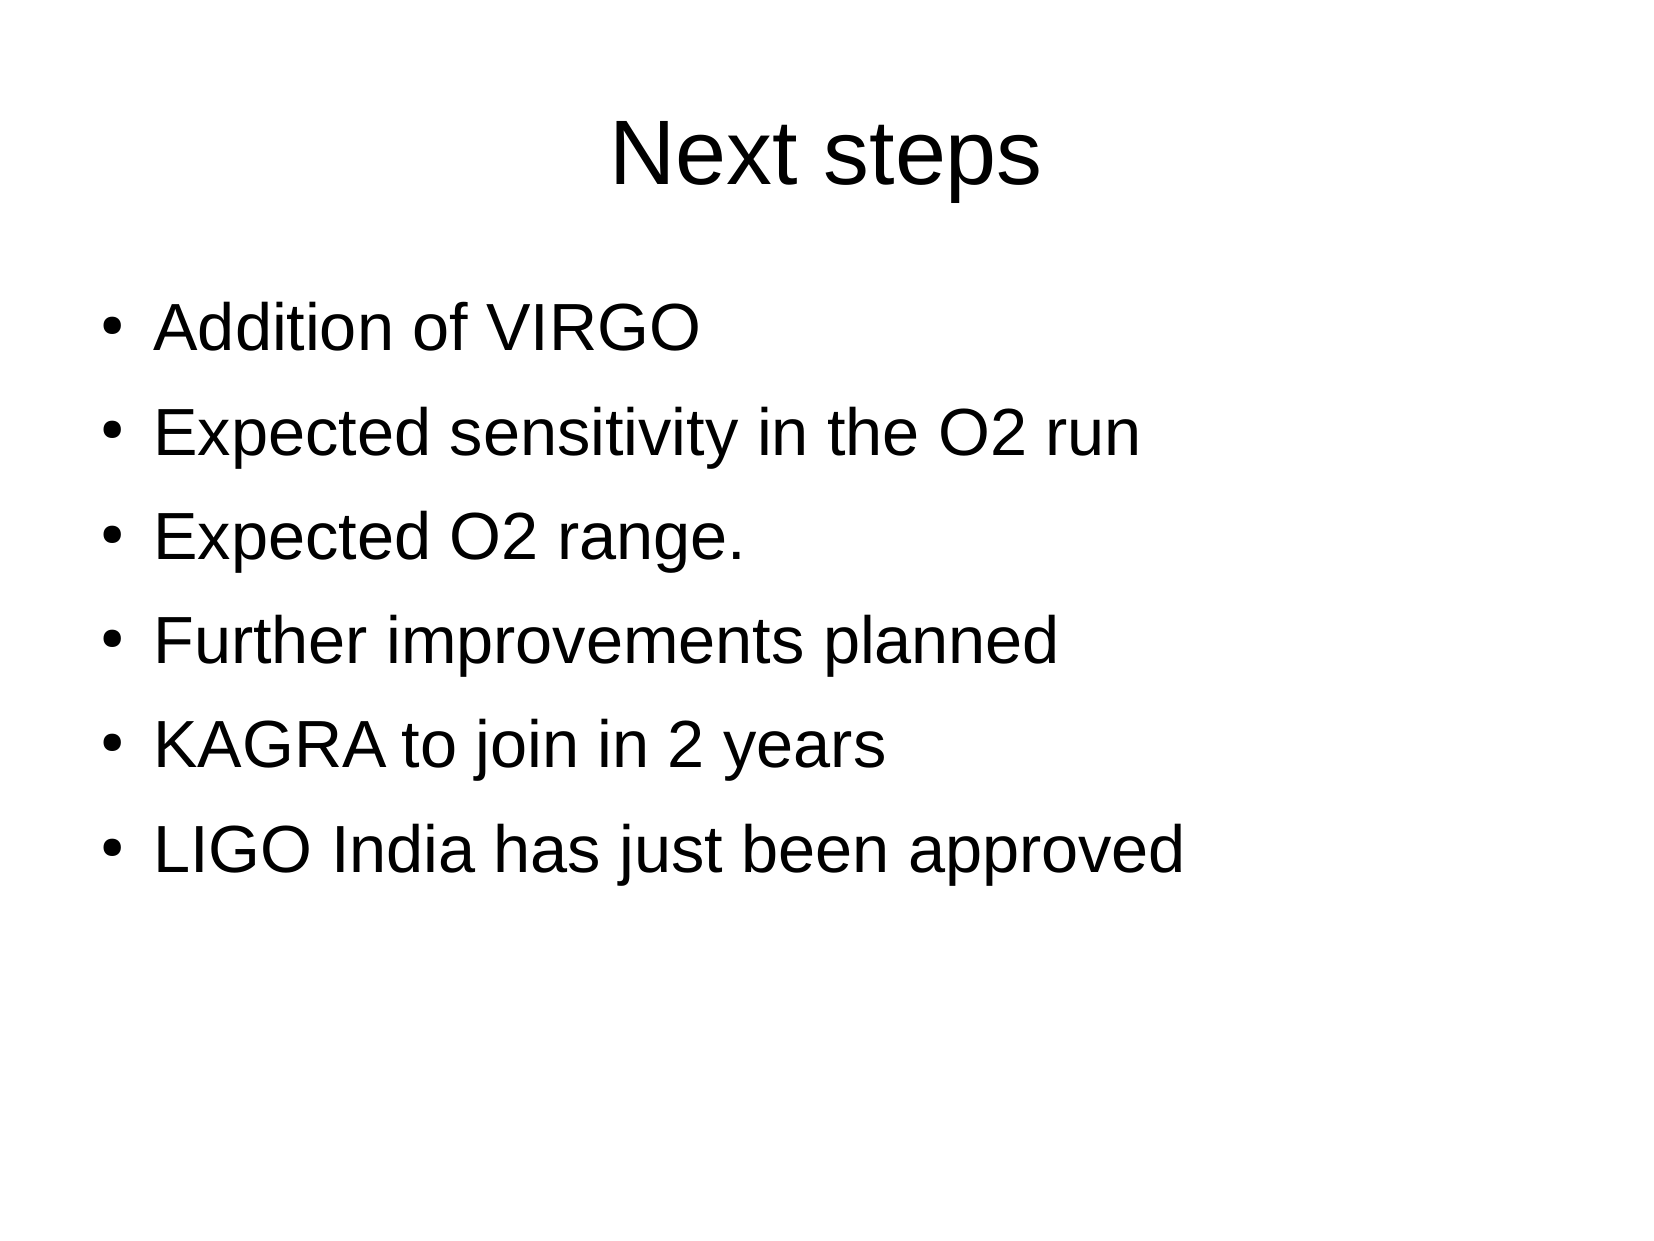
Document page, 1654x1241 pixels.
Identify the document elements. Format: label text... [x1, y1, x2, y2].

title Next steps [82, 49, 1571, 257]
list Addition of VIRGO Expected sensitivity in the O2 run Expected O2 range. Further improvements planned KAGRA to join in 2 years LIGO India has just been approved [82, 290, 1571, 1010]
